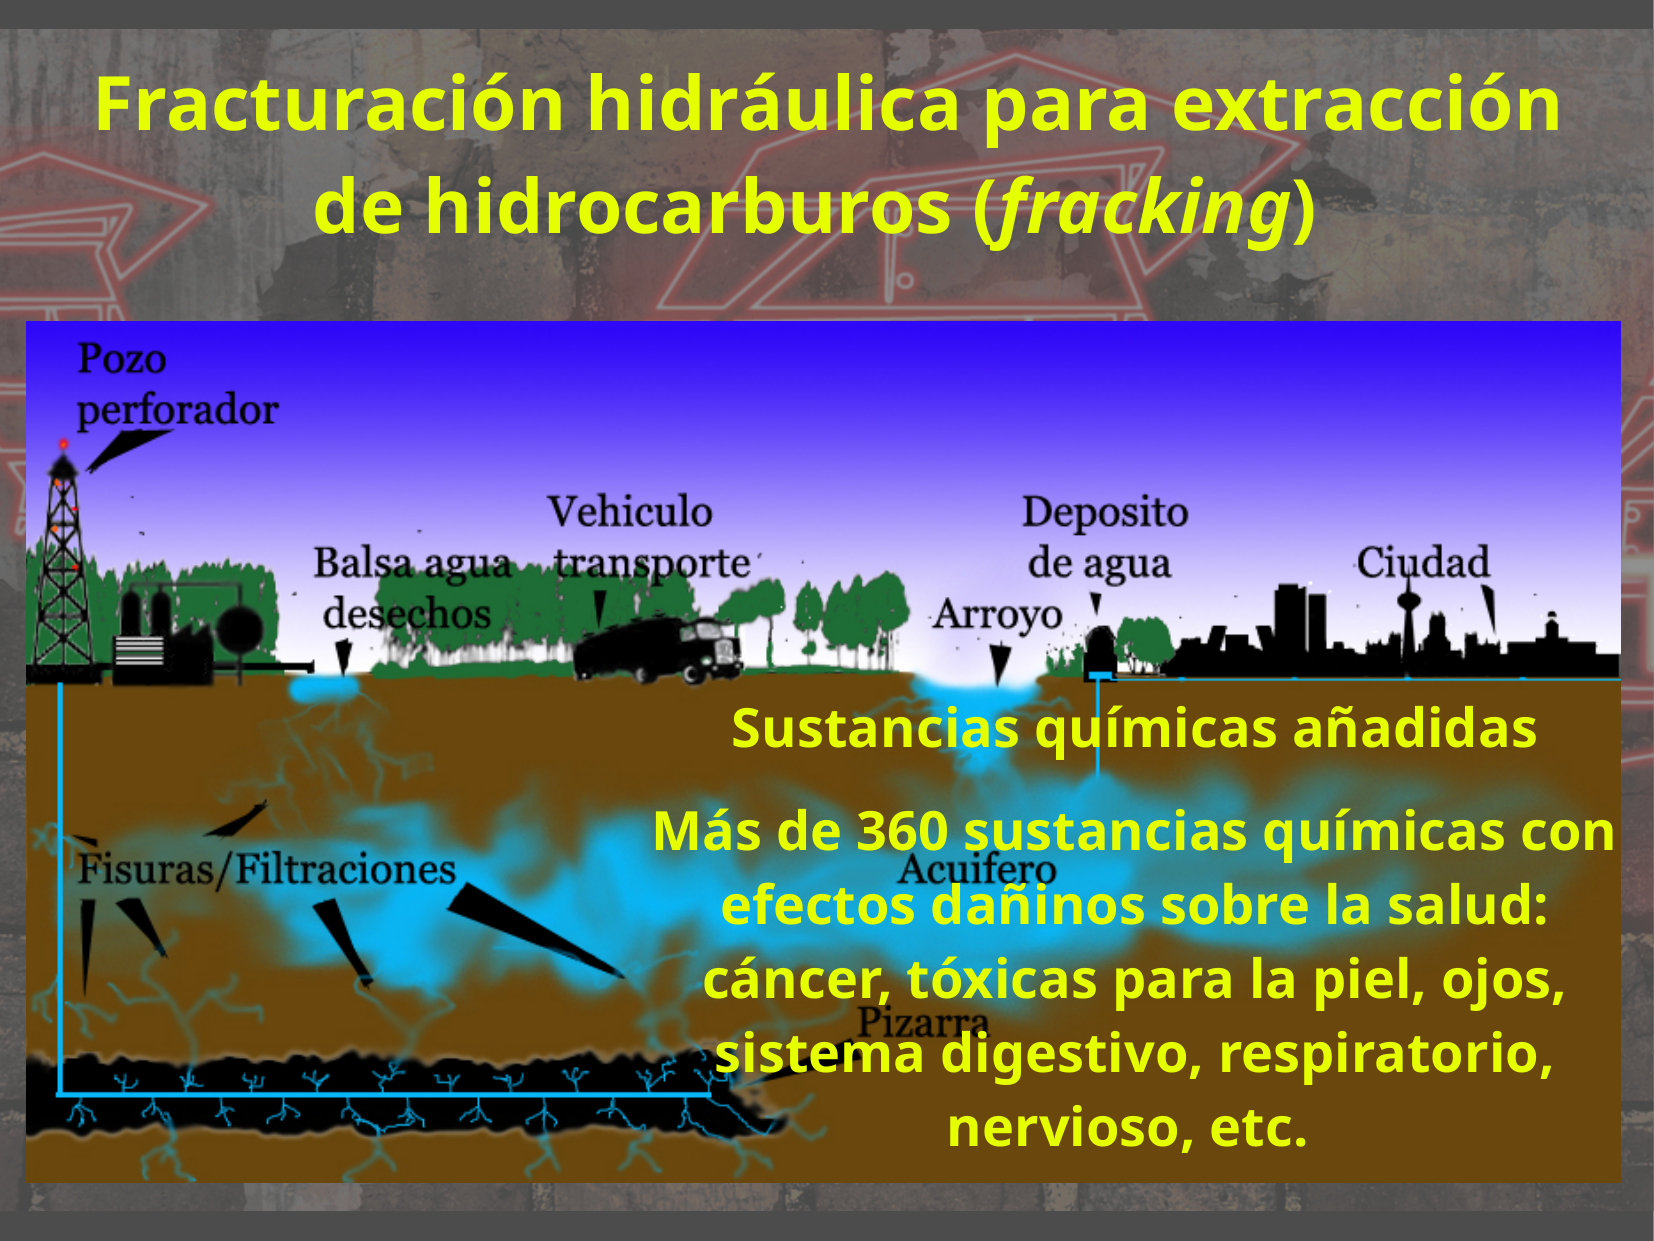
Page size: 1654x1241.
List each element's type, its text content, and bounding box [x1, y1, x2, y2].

title Fracturación hidráulica para extracción de hidrocarburos (fracking) [59, 56, 1571, 250]
list Sustancias químicas añadidas Más de 360 sustancias químicas con efectos dañinos sobre la salud: cáncer, tóxicas para la piel, ojos, sistema digestivo, respiratorio, nervioso, etc. [580, 689, 1619, 1136]
picture [0, 29, 1654, 1211]
